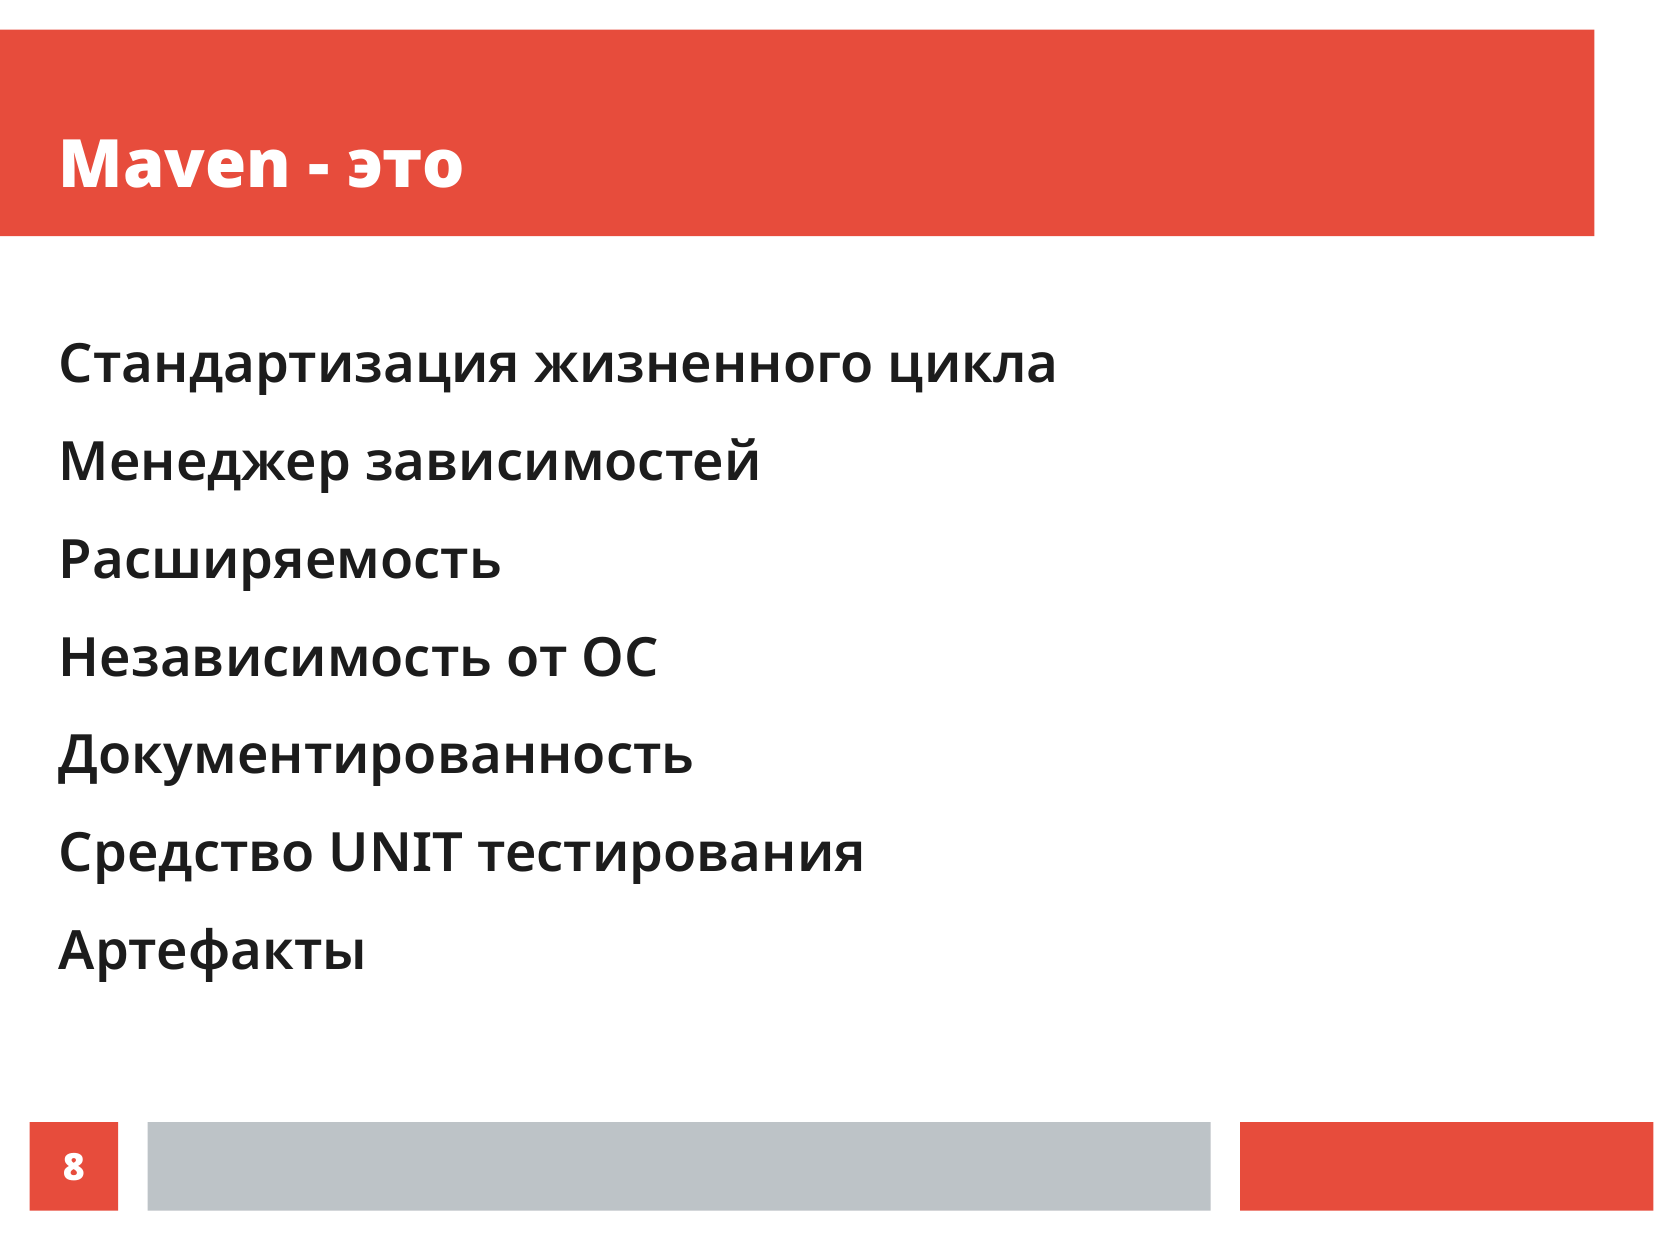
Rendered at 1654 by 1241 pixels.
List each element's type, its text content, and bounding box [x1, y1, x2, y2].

list Стандартизация жизненного цикла Менеджер зависимостей Расширяемость Независимость от ОС Документированность Средство UNIT тестирования Артефакты [59, 324, 1565, 1093]
title Maven - это [59, 59, 1595, 207]
